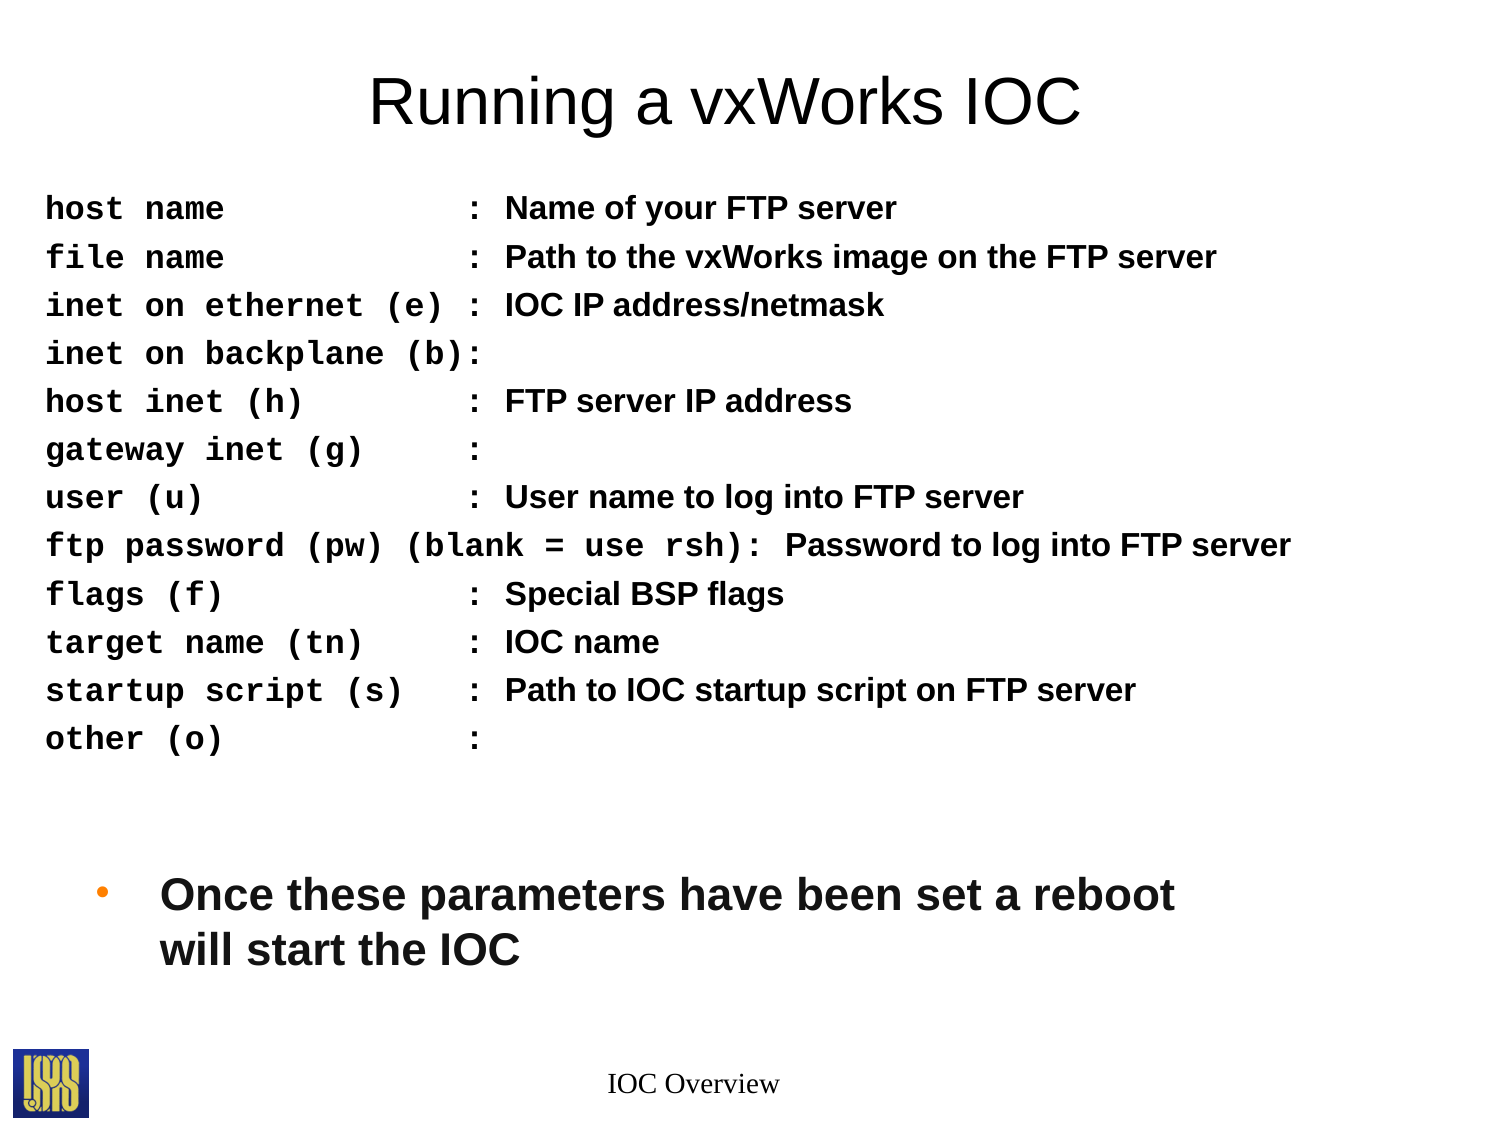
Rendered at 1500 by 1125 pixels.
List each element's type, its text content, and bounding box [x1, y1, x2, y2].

text_box Once these parameters have been set a reboot will start the IOC [79, 857, 1209, 983]
picture [13, 1049, 89, 1118]
list host name : Name of your FTP server file name : Path to the vxWorks image on the FTP server inet on ethernet (e) : IOC IP address/netmask inet on backplane (b): host inet (h) : FTP server IP address gateway inet (g) : user (u) : User name to log into FTP server ftp password (pw) (blank = use rsh): Password to log into FTP server flags (f) : Special BSP flags target name (tn) : IOC name startup script (s) : Path to IOC startup script on FTP server other (o) : [30, 183, 1447, 766]
title Running a vxWorks IOC [55, 57, 1361, 146]
